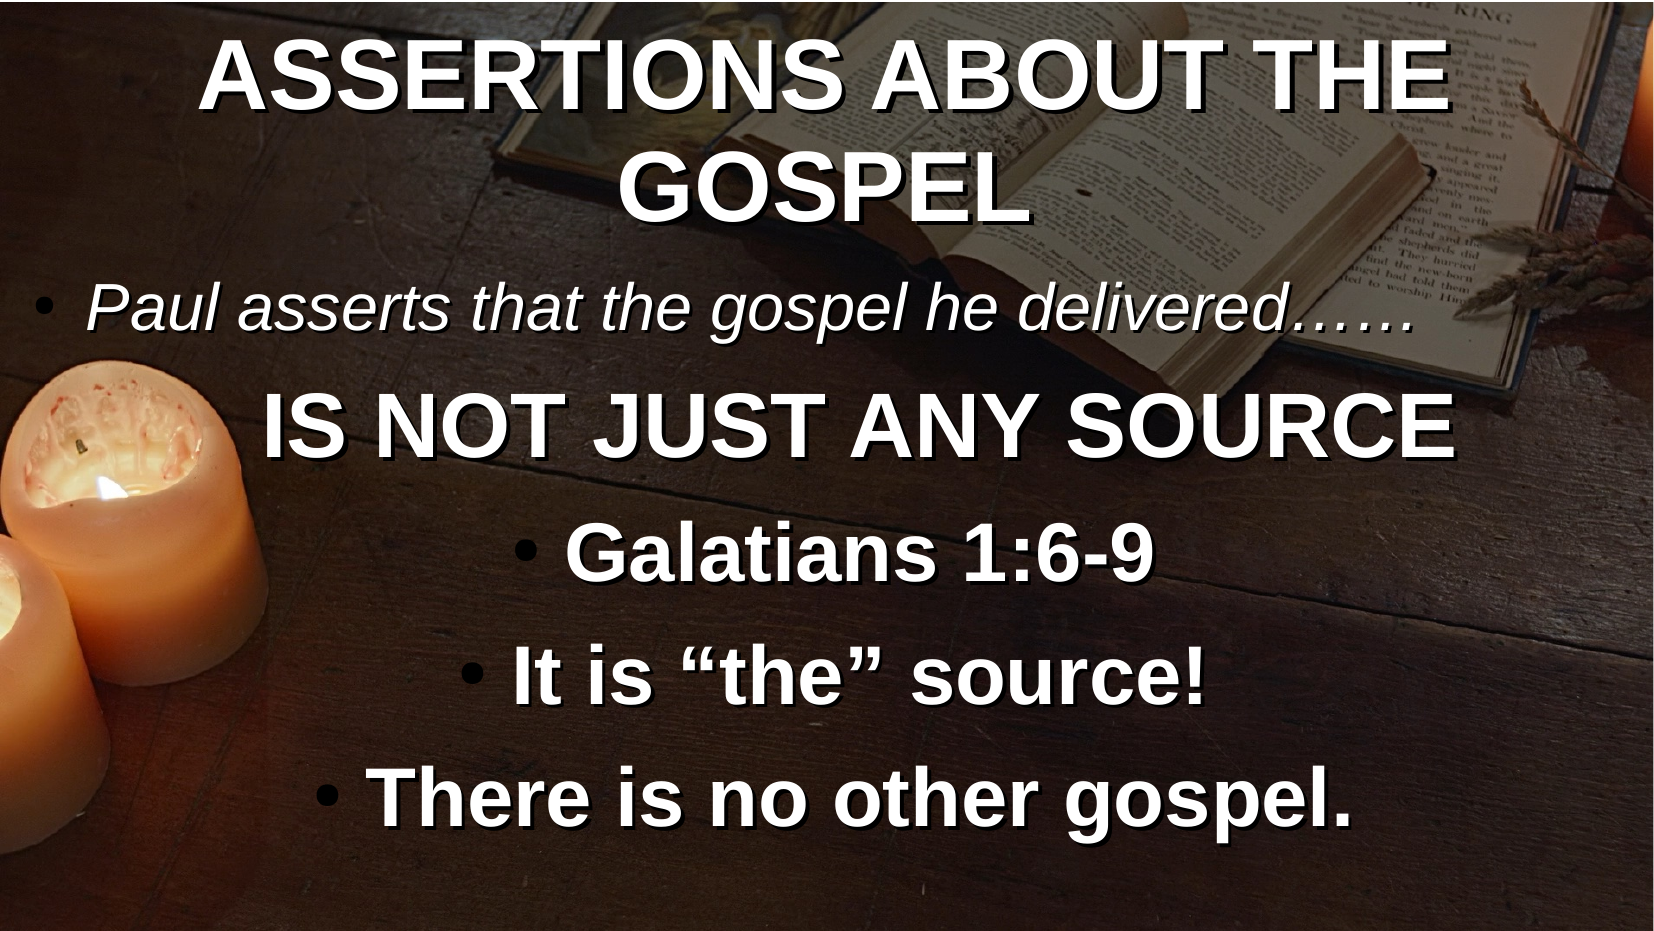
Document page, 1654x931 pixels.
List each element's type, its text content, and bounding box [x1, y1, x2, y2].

picture [0, 2, 1654, 931]
title ASSERTIONS ABOUT THE GOSPEL [15, 18, 1636, 243]
list Paul asserts that the gospel he delivered…… IS NOT JUST ANY SOURCE Galatians 1:6-9 It is “the” source! There is no other gospel. [15, 270, 1636, 931]
